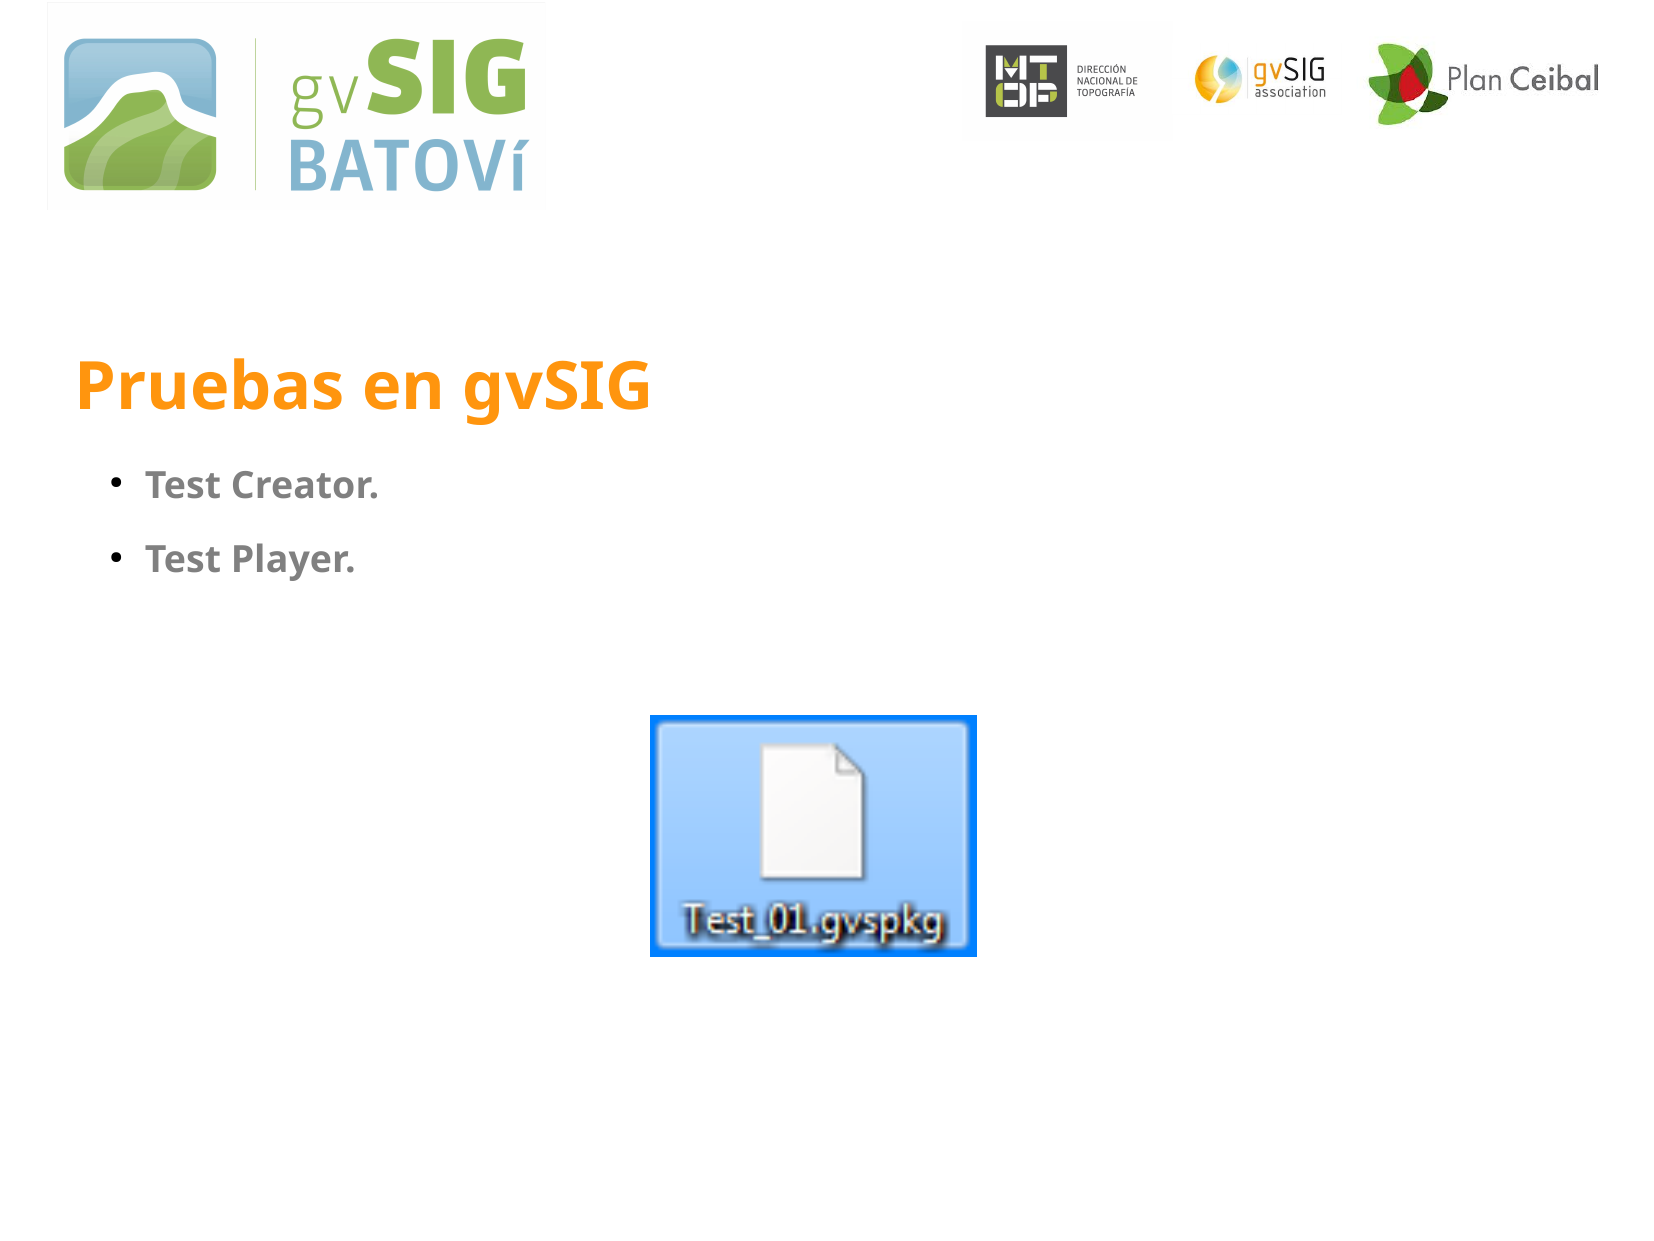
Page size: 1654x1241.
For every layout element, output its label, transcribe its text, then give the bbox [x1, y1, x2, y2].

list Pruebas en gvSIG Test Creator. Test Player. [74, 338, 1563, 817]
picture [962, 21, 1342, 141]
picture [650, 817, 977, 957]
picture [1343, 23, 1626, 142]
